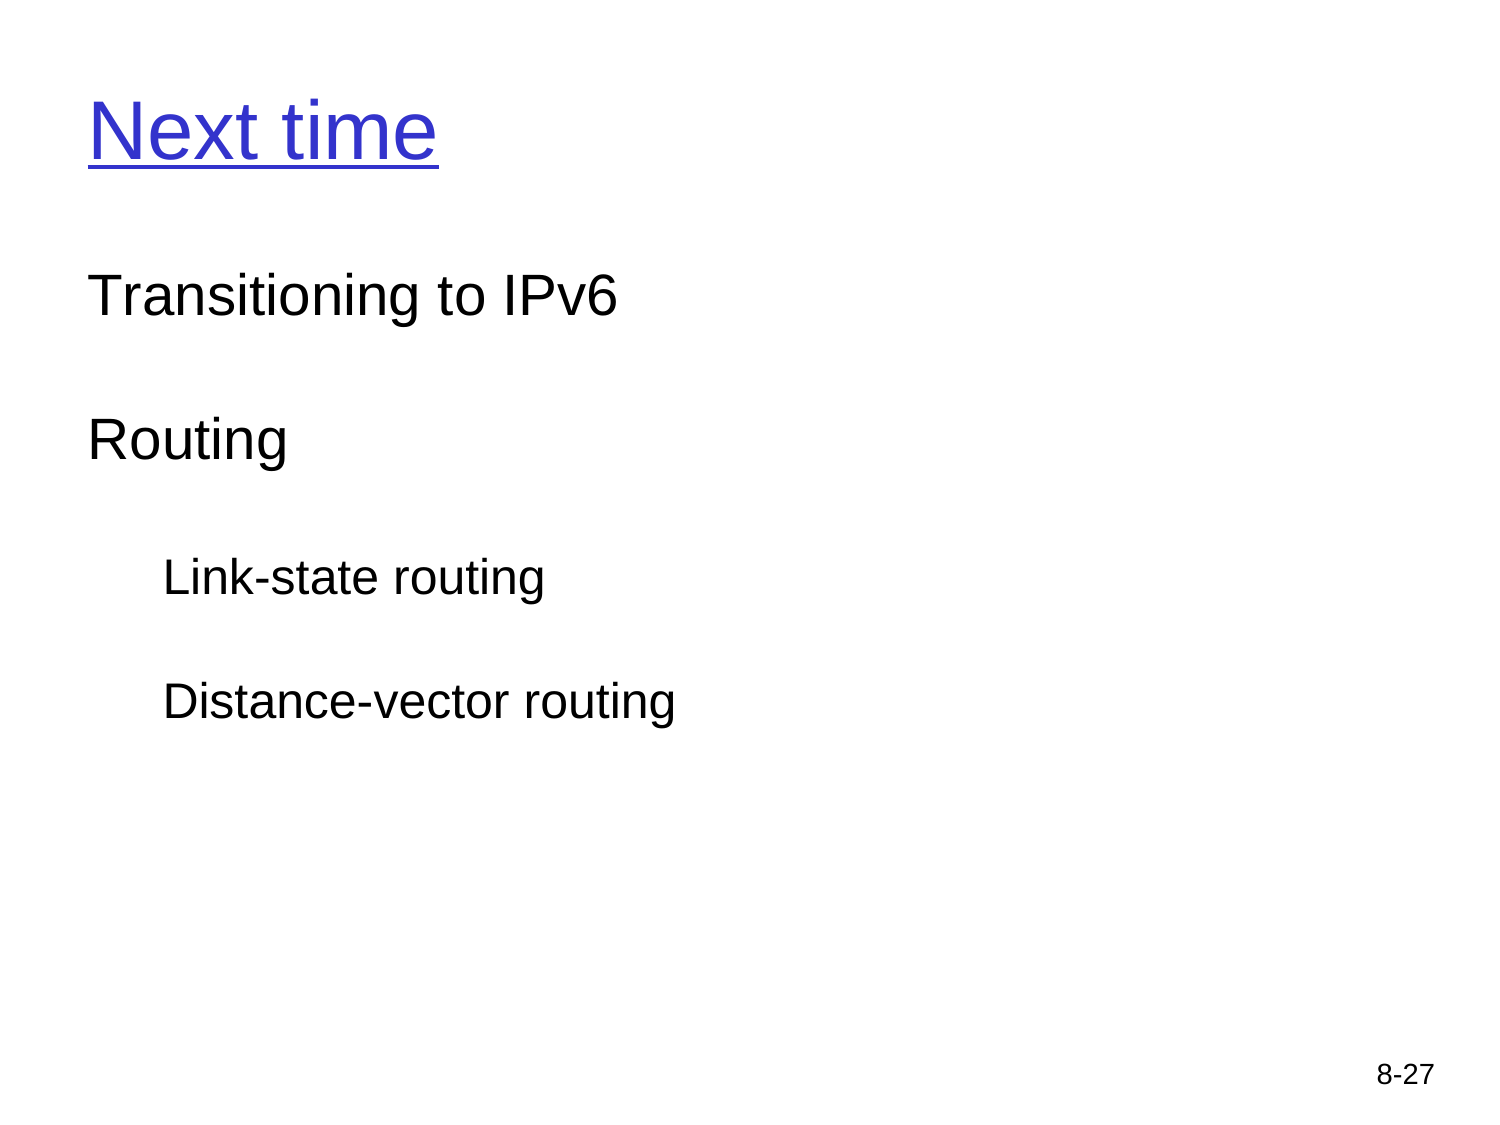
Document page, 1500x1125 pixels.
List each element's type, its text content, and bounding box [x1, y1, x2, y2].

title Next time [87, 23, 1363, 239]
list Transitioning to IPv6 Routing Link-state routing Distance-vector routing [87, 262, 1363, 1026]
